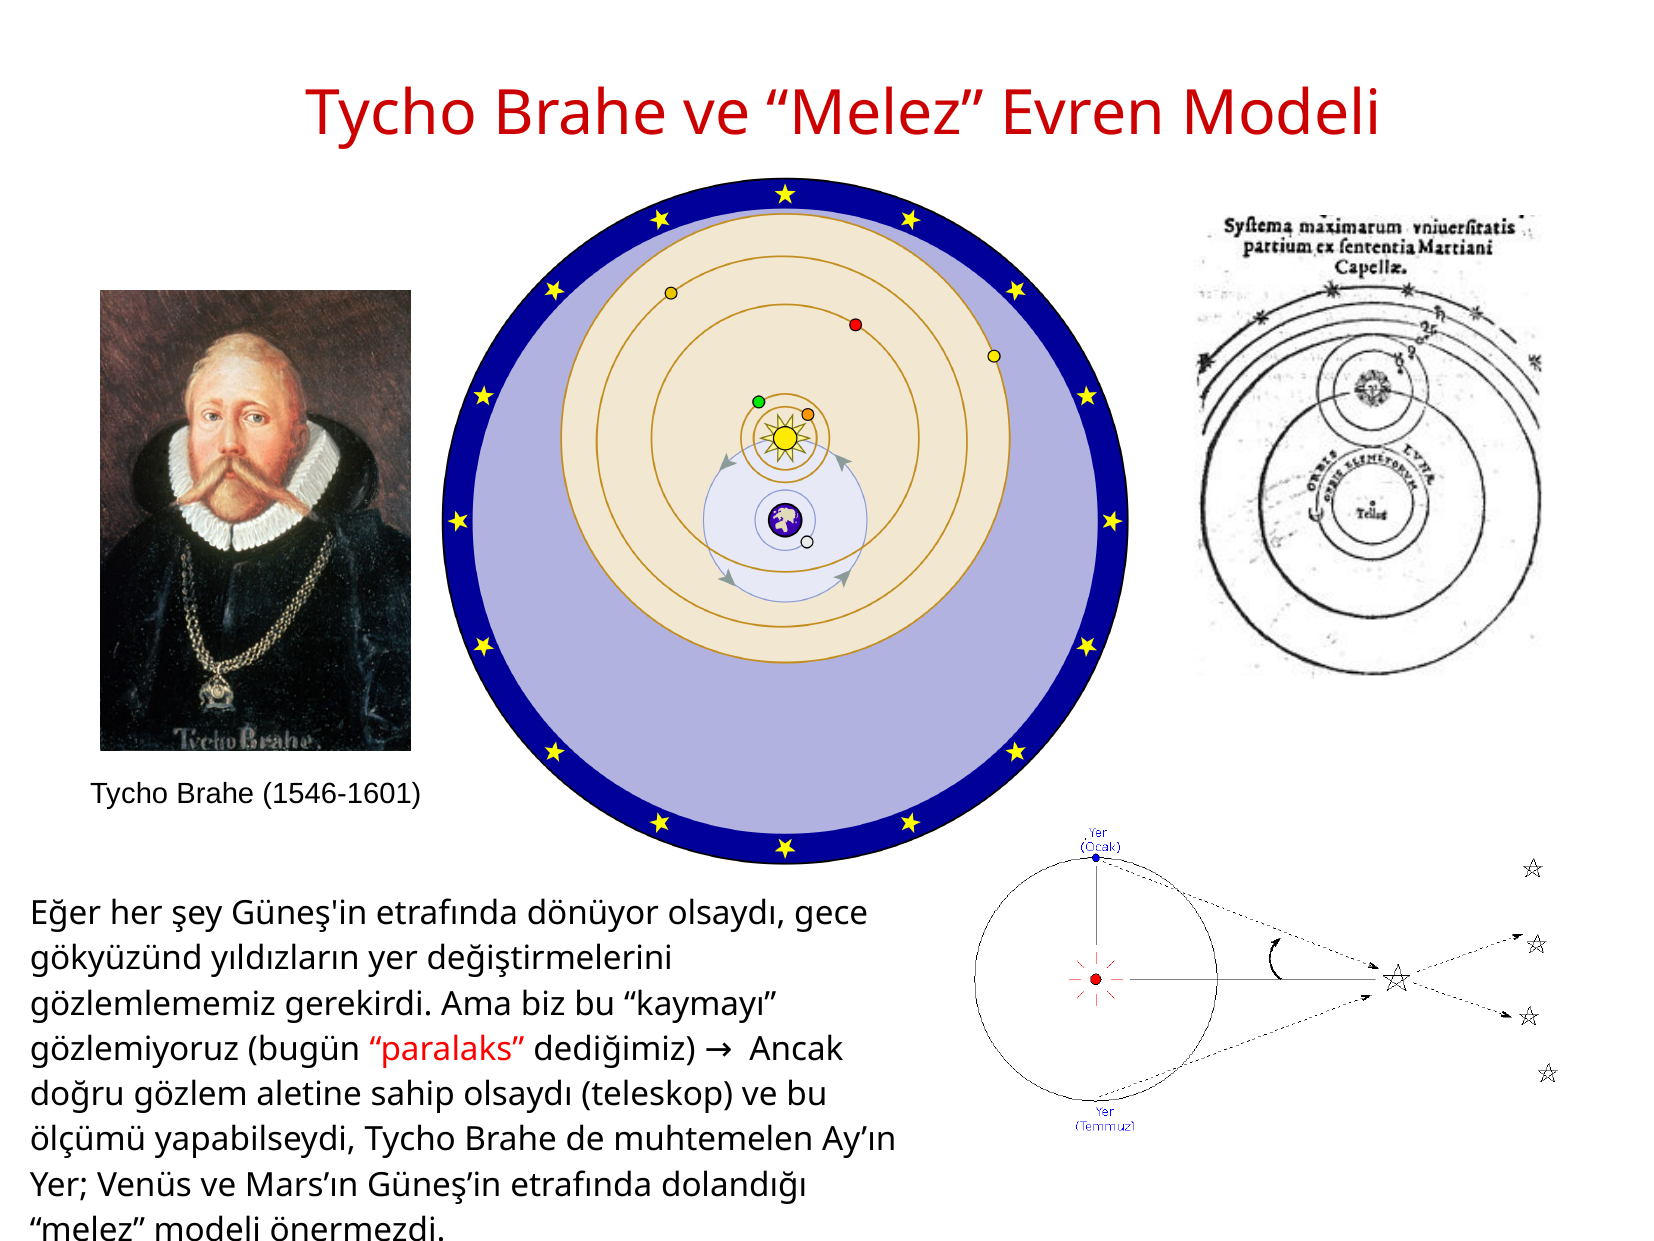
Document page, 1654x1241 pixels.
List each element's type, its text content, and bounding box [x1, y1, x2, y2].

picture [1180, 215, 1564, 679]
picture [100, 290, 411, 751]
text_box Eğer her şey Güneş'in etrafında dönüyor olsaydı, gece gökyüzünd yıldızların yer değiştirmelerini gözlemlememiz gerekirdi. Ama biz bu “kaymayı” gözlemiyoruz (bugün “paralaks” dediğimiz) → Ancak doğru gözlem aletine sahip olsaydı (teleskop) ve bu ölçümü yapabilseydi, Tycho Brahe de muhtemelen Ay’ın Yer; Venüs ve Mars’ın Güneş’in etrafında dolandığı “melez” modeli önermezdi. [15, 881, 926, 1216]
title Tycho Brahe ve “Melez” Evren Modeli [82, 43, 1571, 176]
text_box Tycho Brahe (1546-1601) [60, 769, 451, 817]
picture [429, 165, 1565, 1140]
